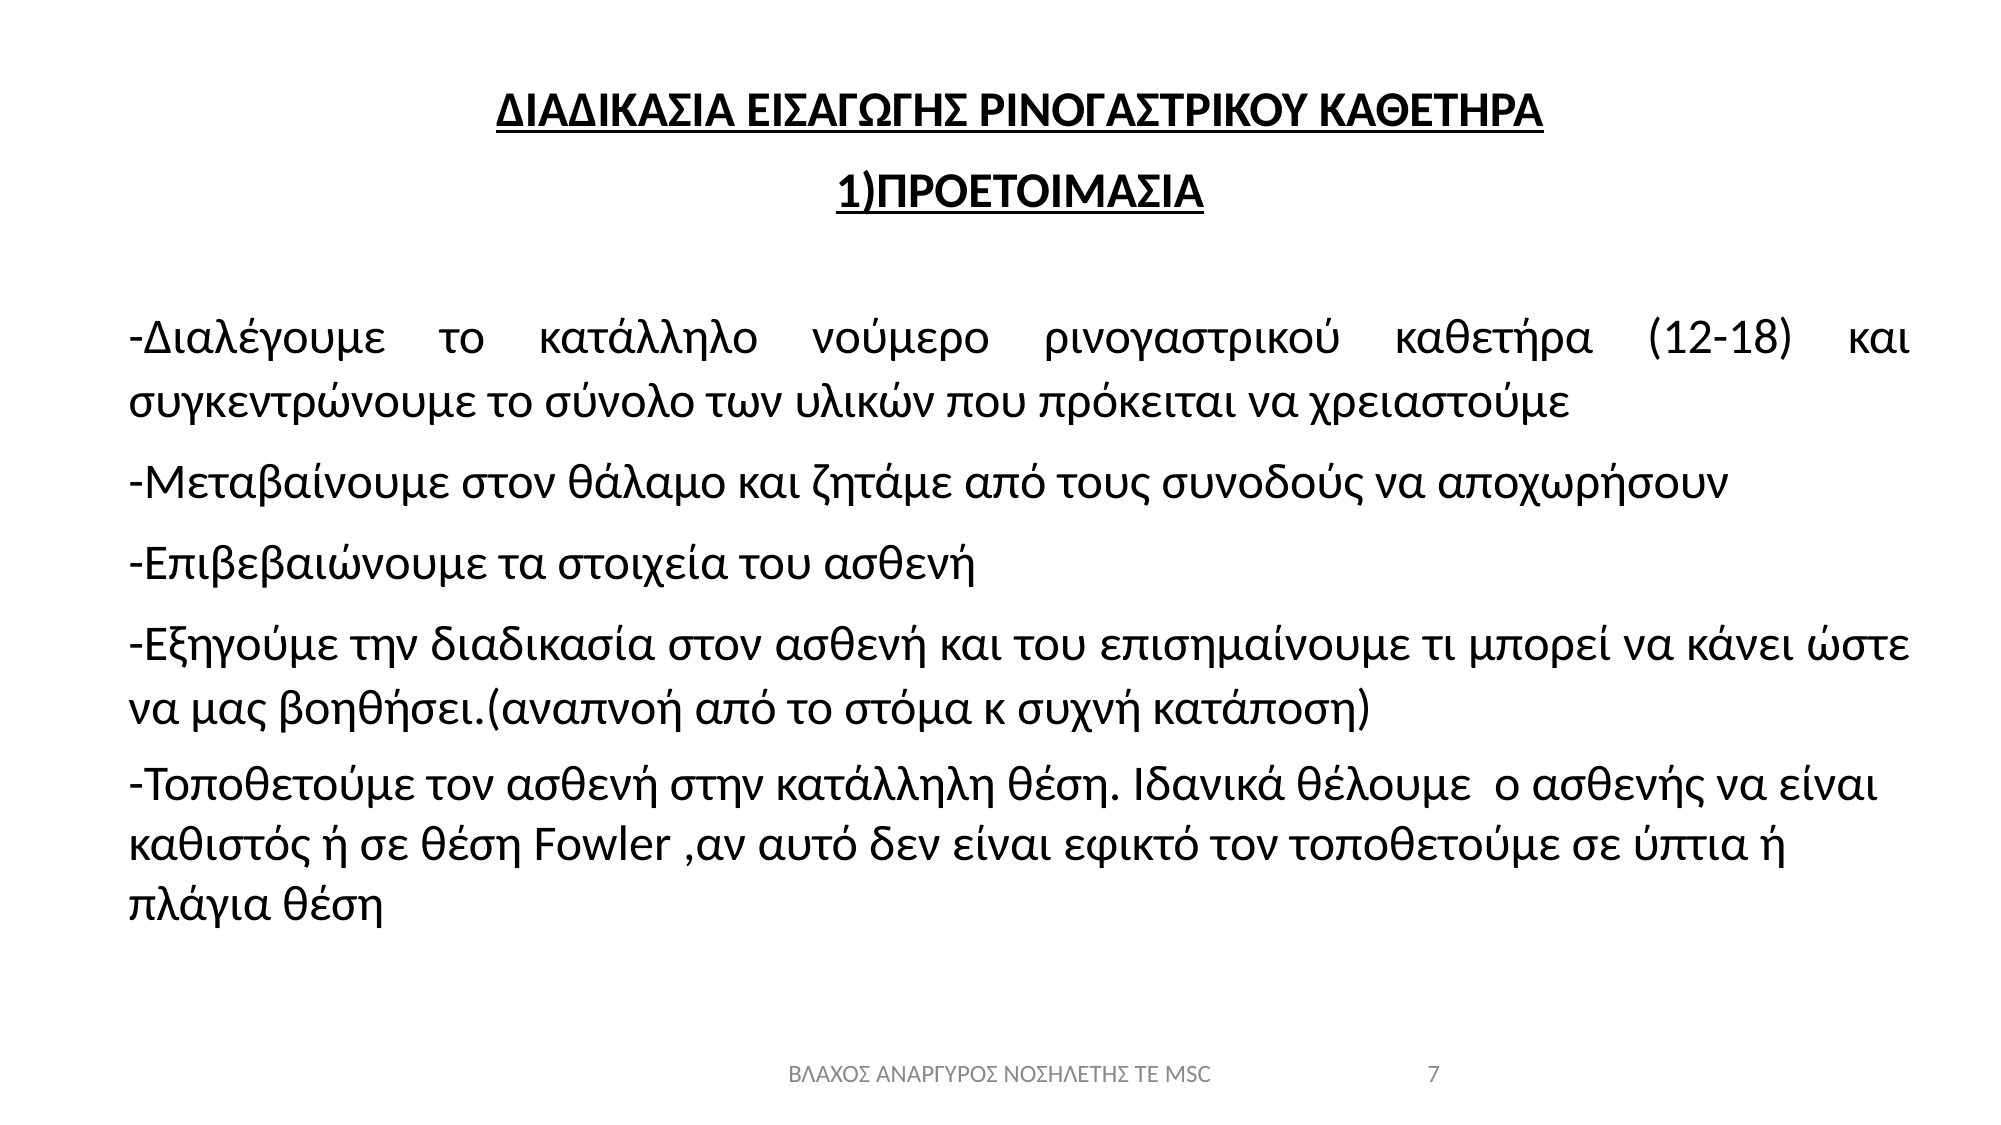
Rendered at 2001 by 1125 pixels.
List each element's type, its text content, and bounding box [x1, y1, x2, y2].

text_box ΔΙΑΔΙΚΑΣΙΑ ΕΙΣΑΓΩΓΗΣ ΡΙΝΟΓΑΣΤΡΙΚΟΥ ΚΑΘΕΤΗΡΑ 1)ΠΡΟΕΤΟΙΜΑΣΙΑ -Διαλέγουμε το κατάλληλο νούμερο ρινογαστρικού καθετήρα (12-18) και συγκεντρώνουμε το σύνολο των υλικών που πρόκειται να χρειαστούμε -Μεταβαίνουμε στον θάλαμο και ζητάμε από τους συνοδούς να αποχωρήσουν -Επιβεβαιώνουμε τα στοιχεία του ασθενή -Εξηγούμε την διαδικασία στον ασθενή και του επισημαίνουμε τι μπορεί να κάνει ώστε να μας βοηθήσει.(αναπνοή από το στόμα κ συχνή κατάποση) -Τοποθετούμε τον ασθενή στην κατάλληλη θέση. Ιδανικά θέλουμε ο ασθενής να είναι καθιστός ή σε θέση Fowler ,αν αυτό δεν είναι εφικτό τον τοποθετούμε σε ύπτια ή πλάγια θέση [113, 65, 1946, 948]
text_box [1412, 1042, 1863, 1103]
text_box ΒΛΑΧΟΣ ΑΝΑΡΓΥΡΟΣ ΝΟΣΗΛΕΤΗΣ ΤΕ MSC [662, 1042, 1338, 1103]
